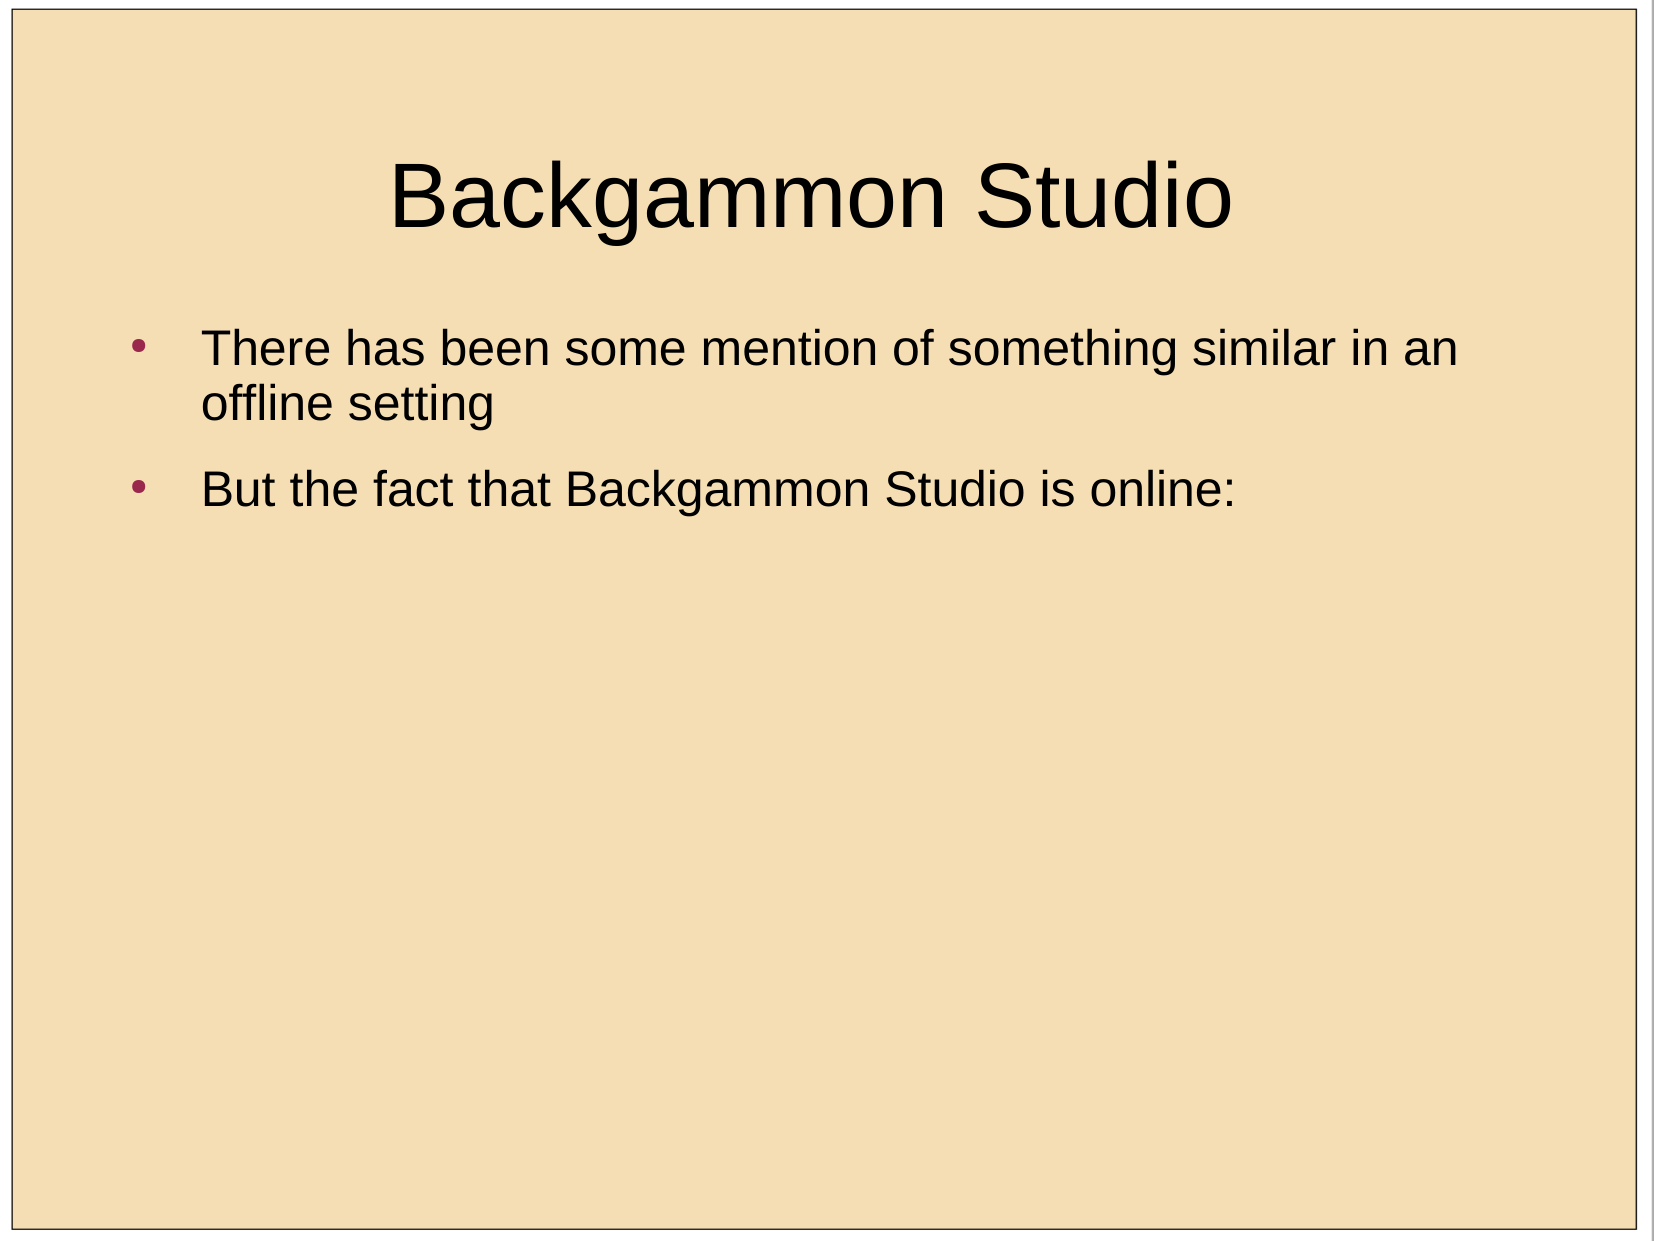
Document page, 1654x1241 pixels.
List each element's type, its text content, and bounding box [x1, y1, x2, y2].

picture [0, 0, 1654, 1241]
list There has been some mention of something similar in an offline setting But the fact that Backgammon Studio is online: [118, 319, 1571, 945]
title Backgammon Studio [118, 112, 1506, 281]
